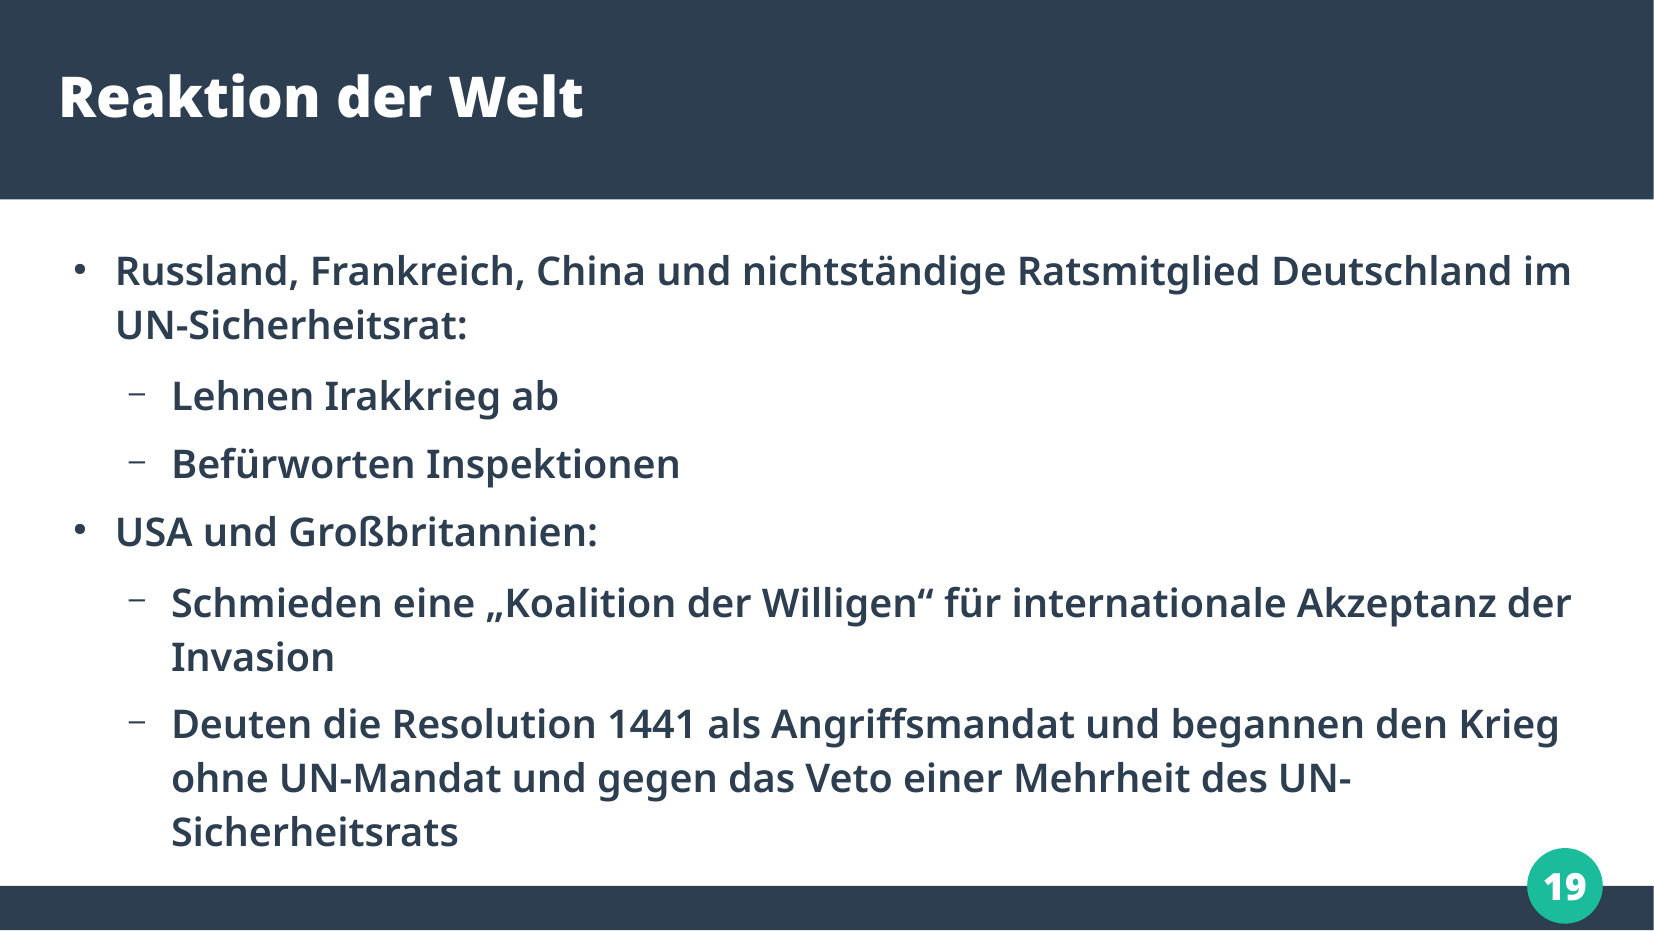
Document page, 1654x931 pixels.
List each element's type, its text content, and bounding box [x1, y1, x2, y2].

list Russland, Frankreich, China und nichtständige Ratsmitglied Deutschland im UN-Sicherheitsrat: Lehnen Irakkrieg ab Befürworten Inspektionen USA und Großbritannien: Schmieden eine „Koalition der Willigen“ für internationale Akzeptanz der Invasion Deuten die Resolution 1441 als Angriffsmandat und begannen den Krieg ohne UN-Mandat und gegen das Veto einer Mehrheit des UN-Sicherheitsrats [59, 243, 1595, 864]
title Reaktion der Welt [59, 37, 1595, 155]
